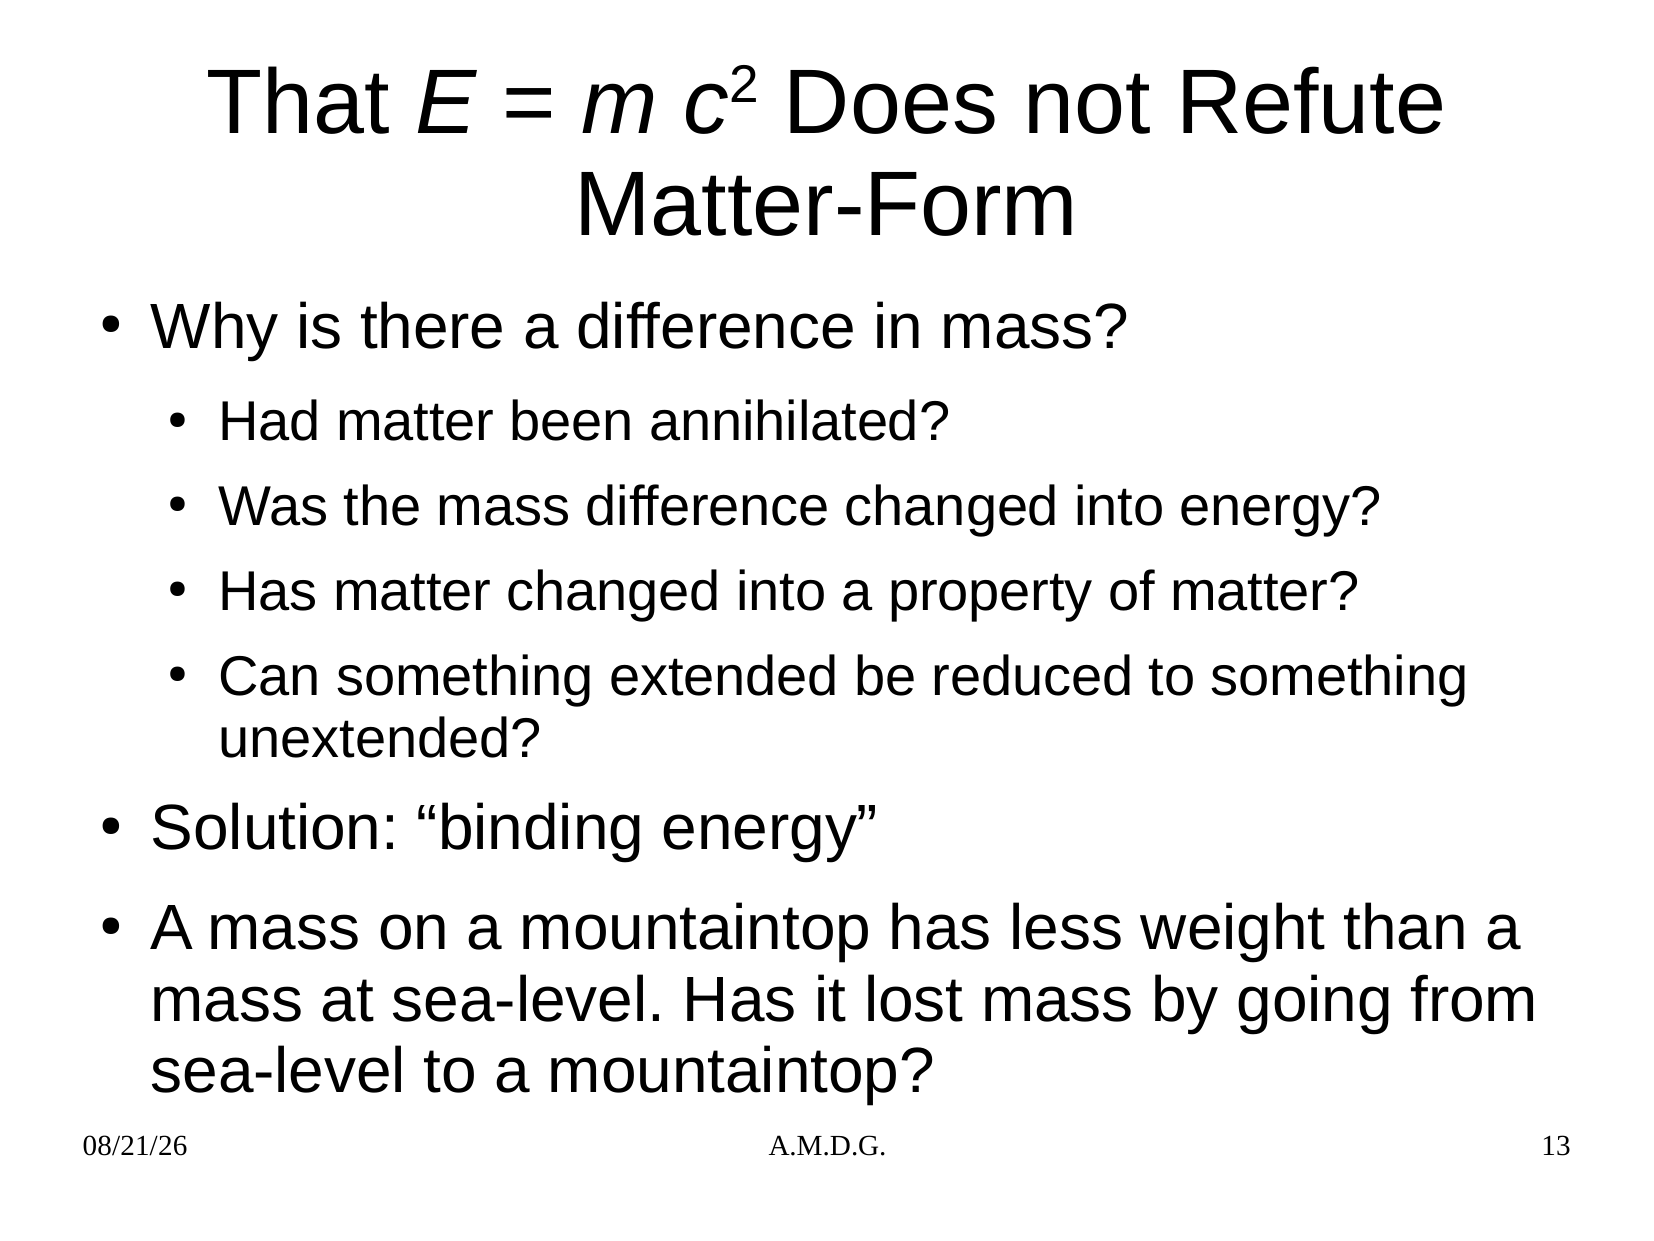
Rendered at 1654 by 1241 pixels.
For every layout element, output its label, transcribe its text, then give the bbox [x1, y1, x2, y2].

list Why is there a difference in mass? Had matter been annihilated? Was the mass difference changed into energy? Has matter changed into a property of matter? Can something extended be reduced to something unextended? Solution: “binding energy” A mass on a mountaintop has less weight than a mass at sea-level. Has it lost mass by going from sea-level to a mountaintop? [82, 290, 1571, 1109]
title That E = m c2 Does not Refute Matter-Form [82, 48, 1571, 258]
